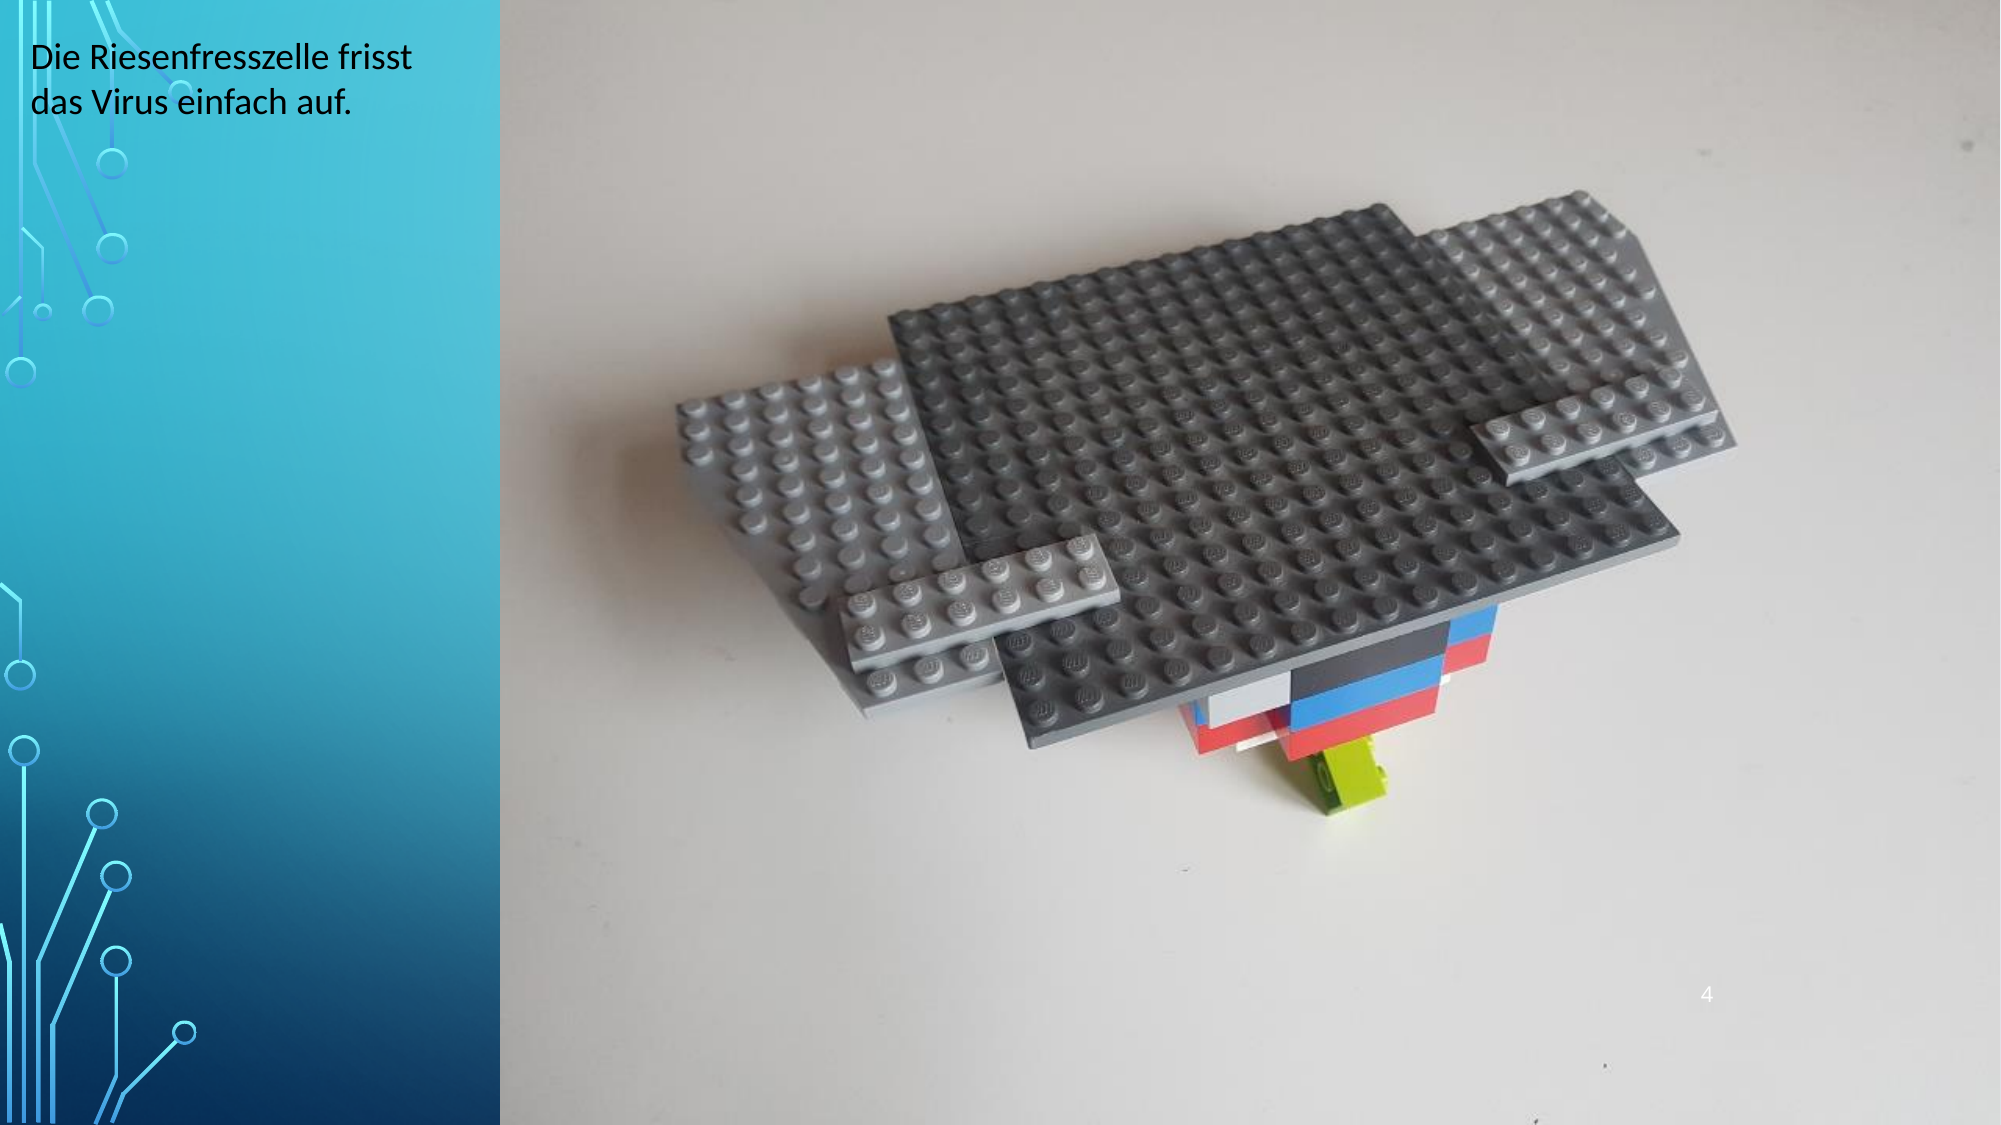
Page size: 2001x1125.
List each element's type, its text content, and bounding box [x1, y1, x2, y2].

text_box [1685, 965, 1813, 1025]
picture [500, 0, 2000, 1125]
text_box Die Riesenfresszelle frisst das Virus einfach auf. [15, 24, 482, 131]
